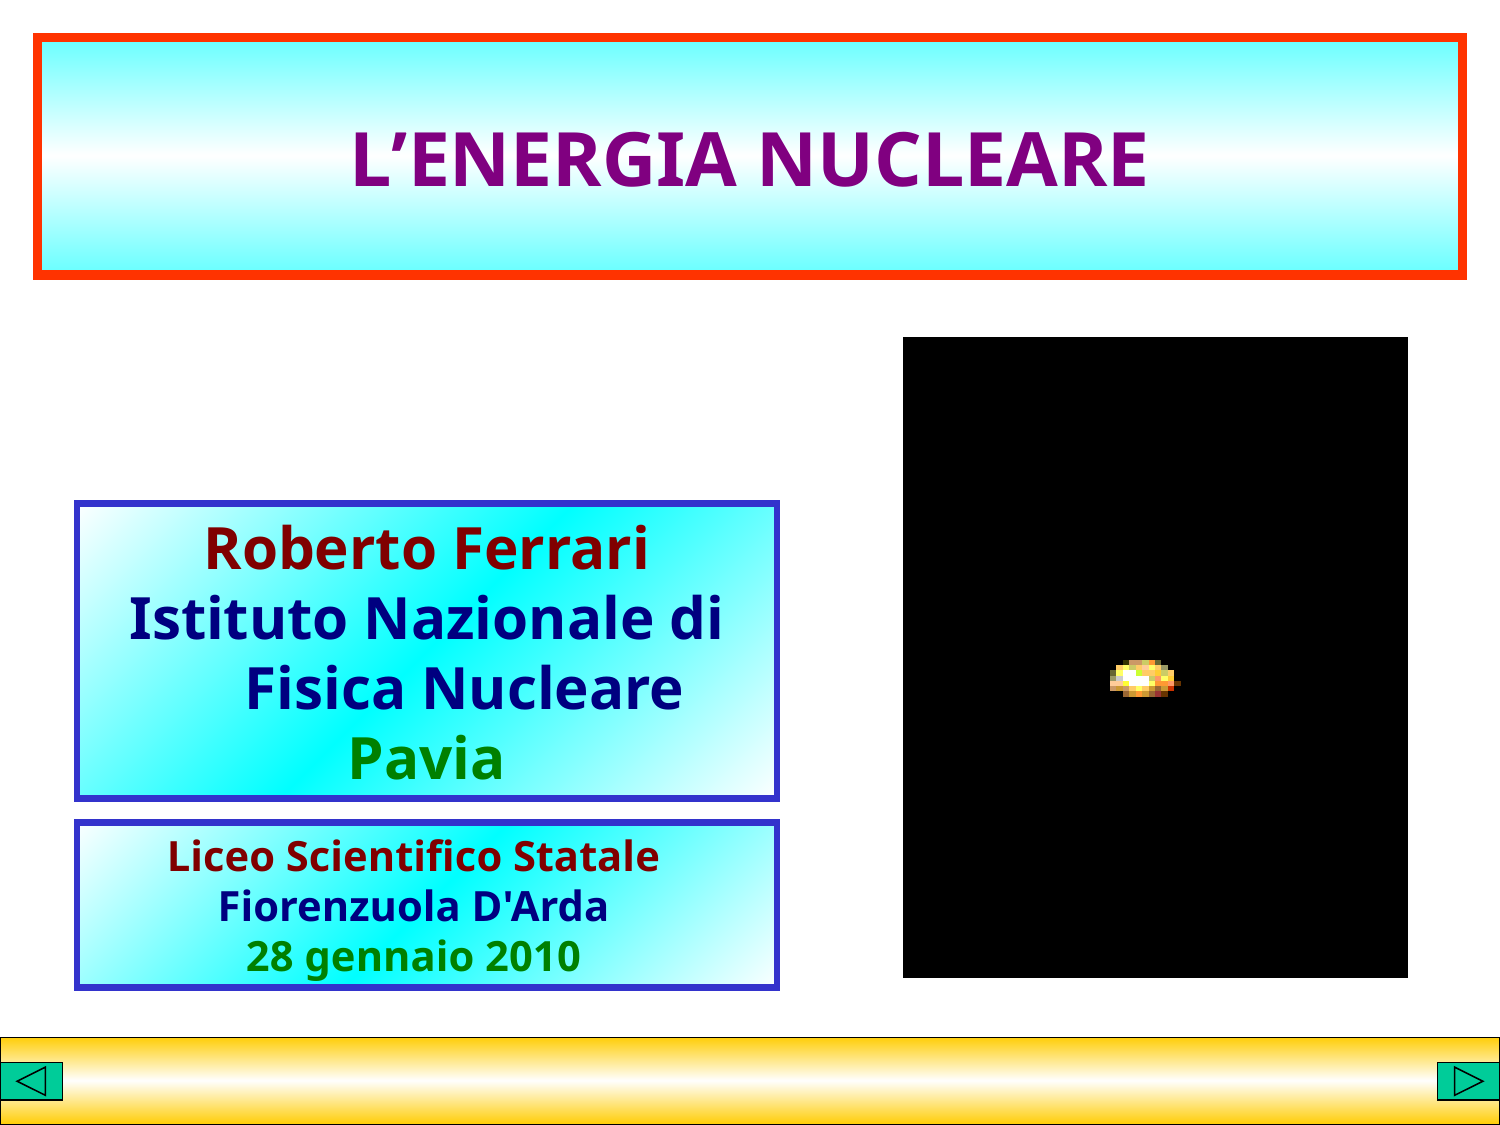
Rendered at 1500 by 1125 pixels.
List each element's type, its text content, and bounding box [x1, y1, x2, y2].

title L’ENERGIA NUCLEARE [37, 37, 1463, 276]
picture [903, 337, 1408, 978]
text_box Liceo Scientifico Statale Fiorenzuola D'Arda 28 gennaio 2010 [76, 822, 777, 988]
text_box Roberto Ferrari Istituto Nazionale di Fisica Nucleare Pavia [76, 503, 777, 799]
